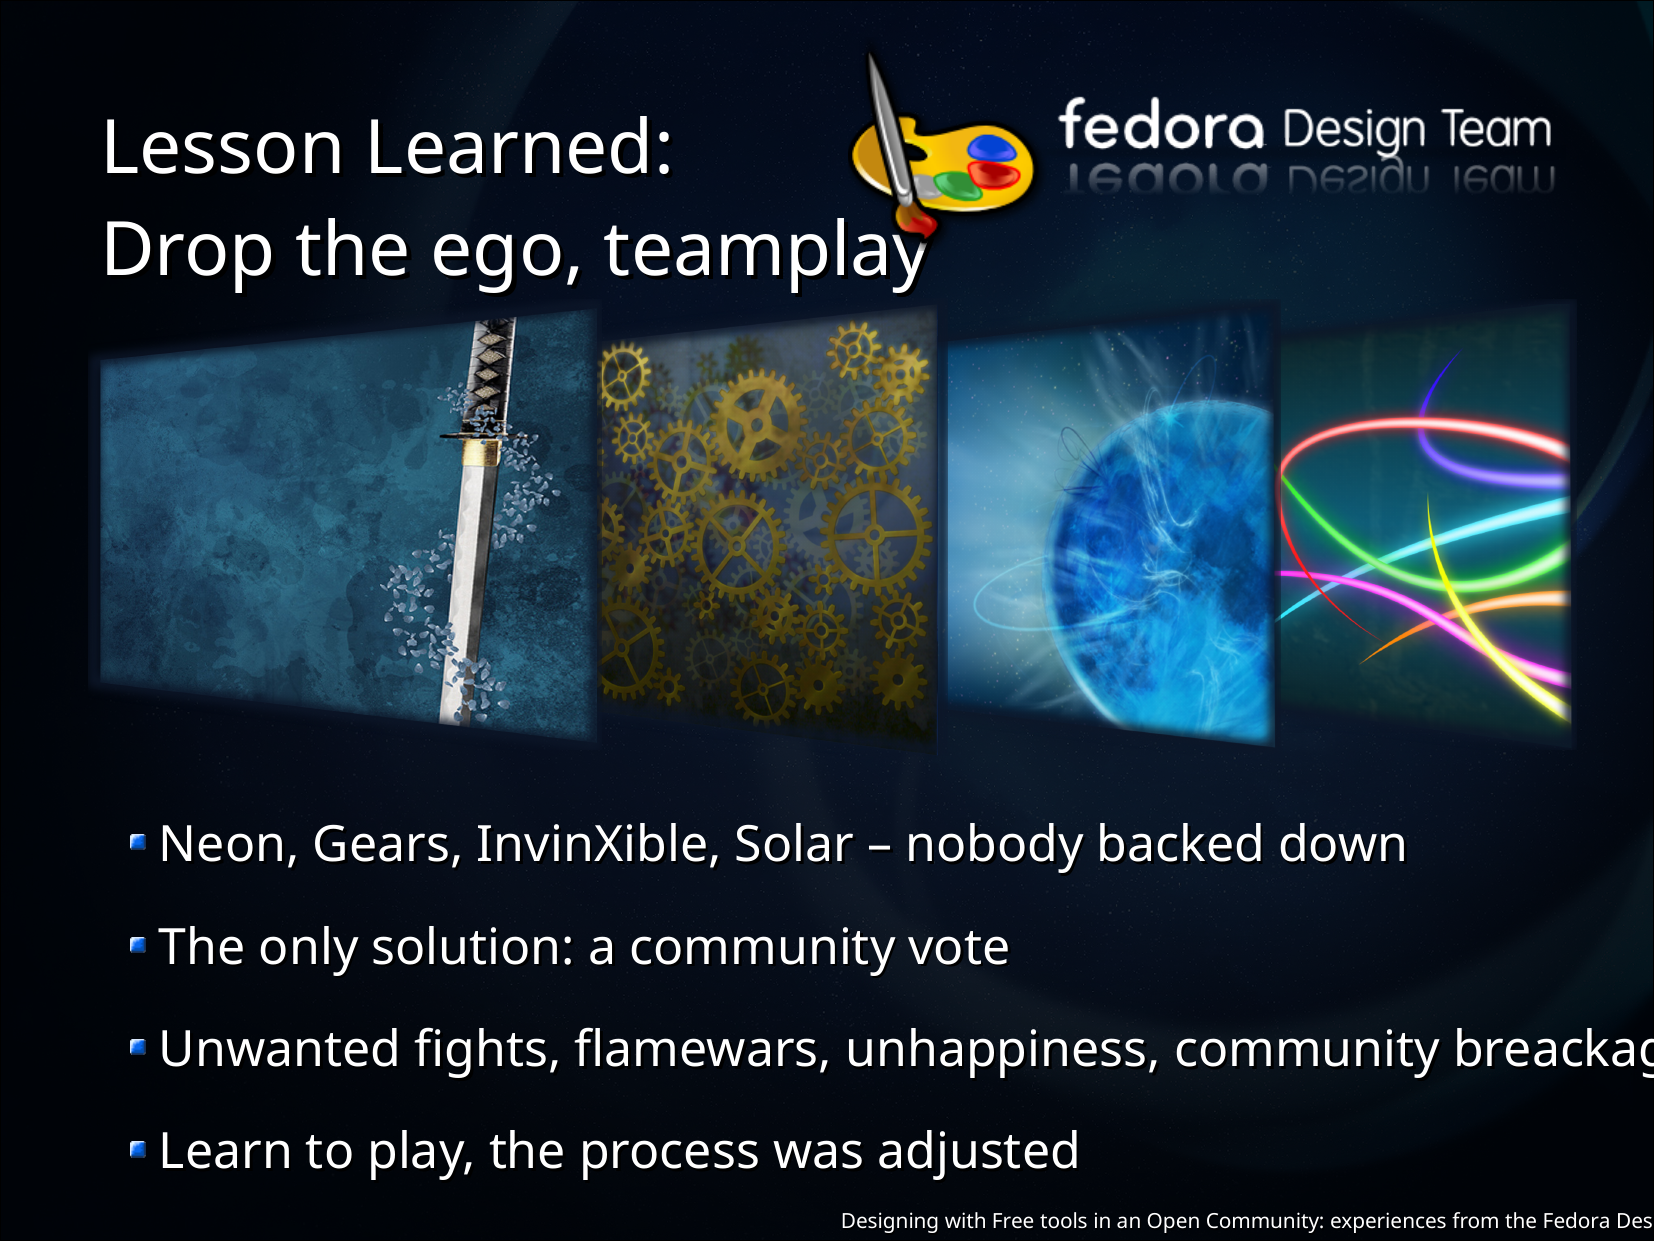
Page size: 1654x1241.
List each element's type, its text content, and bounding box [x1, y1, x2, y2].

text_box [1648, 1046, 1654, 1063]
picture [88, 298, 1577, 756]
text_box [0, 0, 1654, 1241]
picture [130, 1141, 146, 1158]
text_box Neon, Gears, InvinXible, Solar – nobody backed down The only solution: a community vote Unwanted fights, flamewars, unhappiness, community breackage Learn to play, the process was adjusted [115, 766, 1543, 1090]
picture [848, 37, 1566, 251]
text_box Lesson Learned: Drop the ego, teamplay [85, 85, 863, 283]
text_box Designing with Free tools in an Open Community: experiences from the Fedora Design Team [826, 1199, 1651, 1238]
